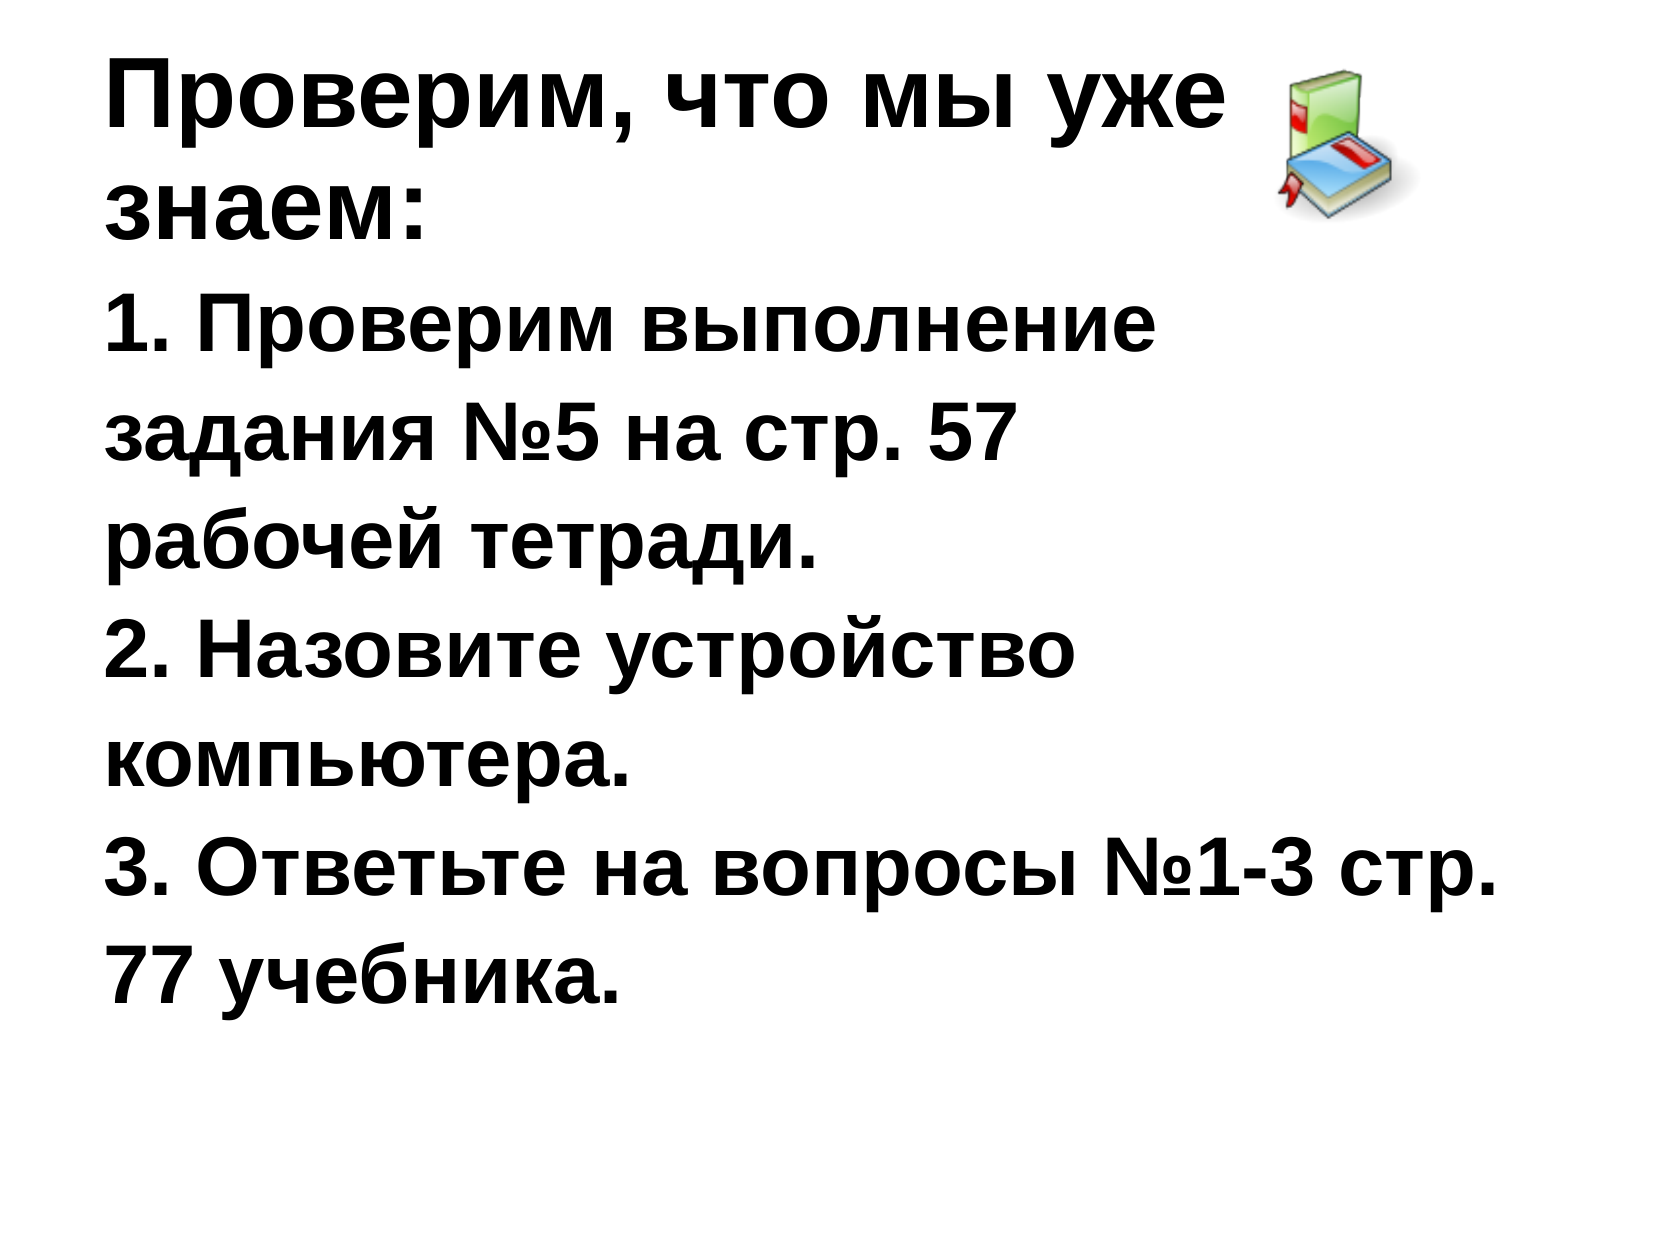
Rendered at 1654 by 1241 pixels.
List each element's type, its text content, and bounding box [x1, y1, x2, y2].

text_box Проверим, что мы уже знаем: 1. Проверим выполнение задания №5 на стр. 57 рабочей тетради. 2. Назовите устройство компьютера. 3. Ответьте на вопросы №1-3 стр. 77 учебника. [88, 29, 1536, 1030]
picture [1269, 58, 1425, 237]
